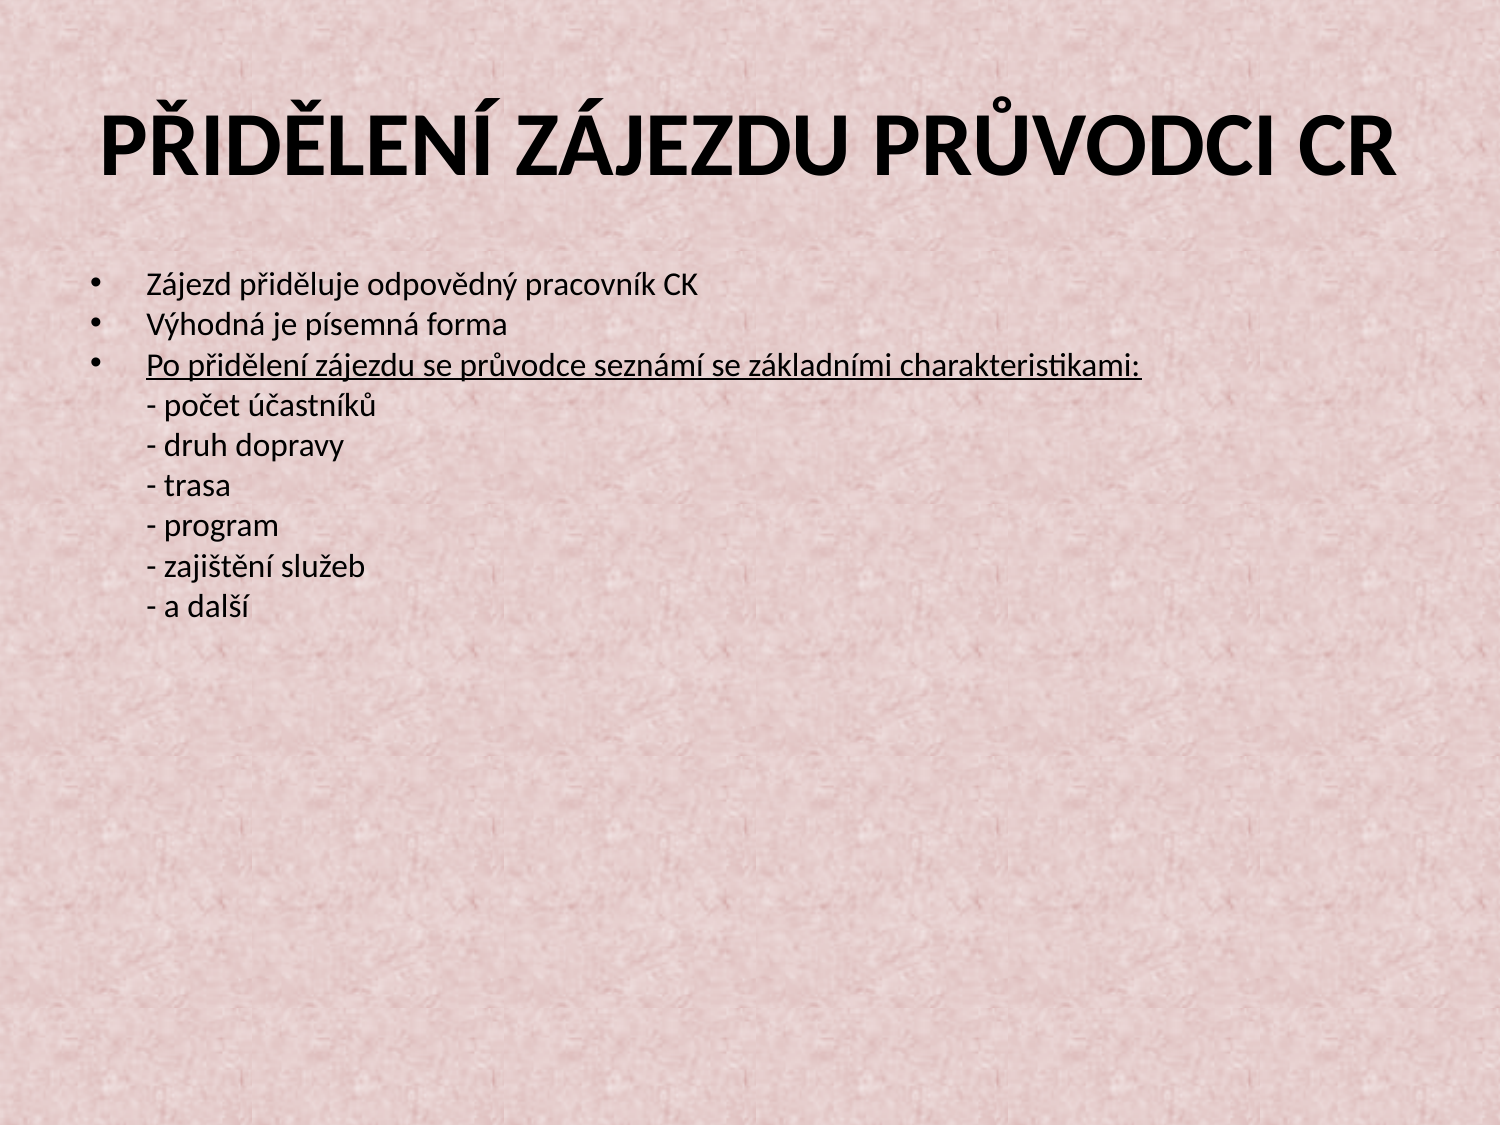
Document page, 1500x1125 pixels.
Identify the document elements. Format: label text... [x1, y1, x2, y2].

list Zájezd přiděluje odpovědný pracovník CK Výhodná je písemná forma Po přidělení zájezdu se průvodce seznámí se základními charakteristikami: - počet účastníků - druh dopravy - trasa - program - zajištění služeb - a další [75, 262, 1426, 1005]
title Přidělení zájezdu průvodci cr [75, 45, 1426, 233]
